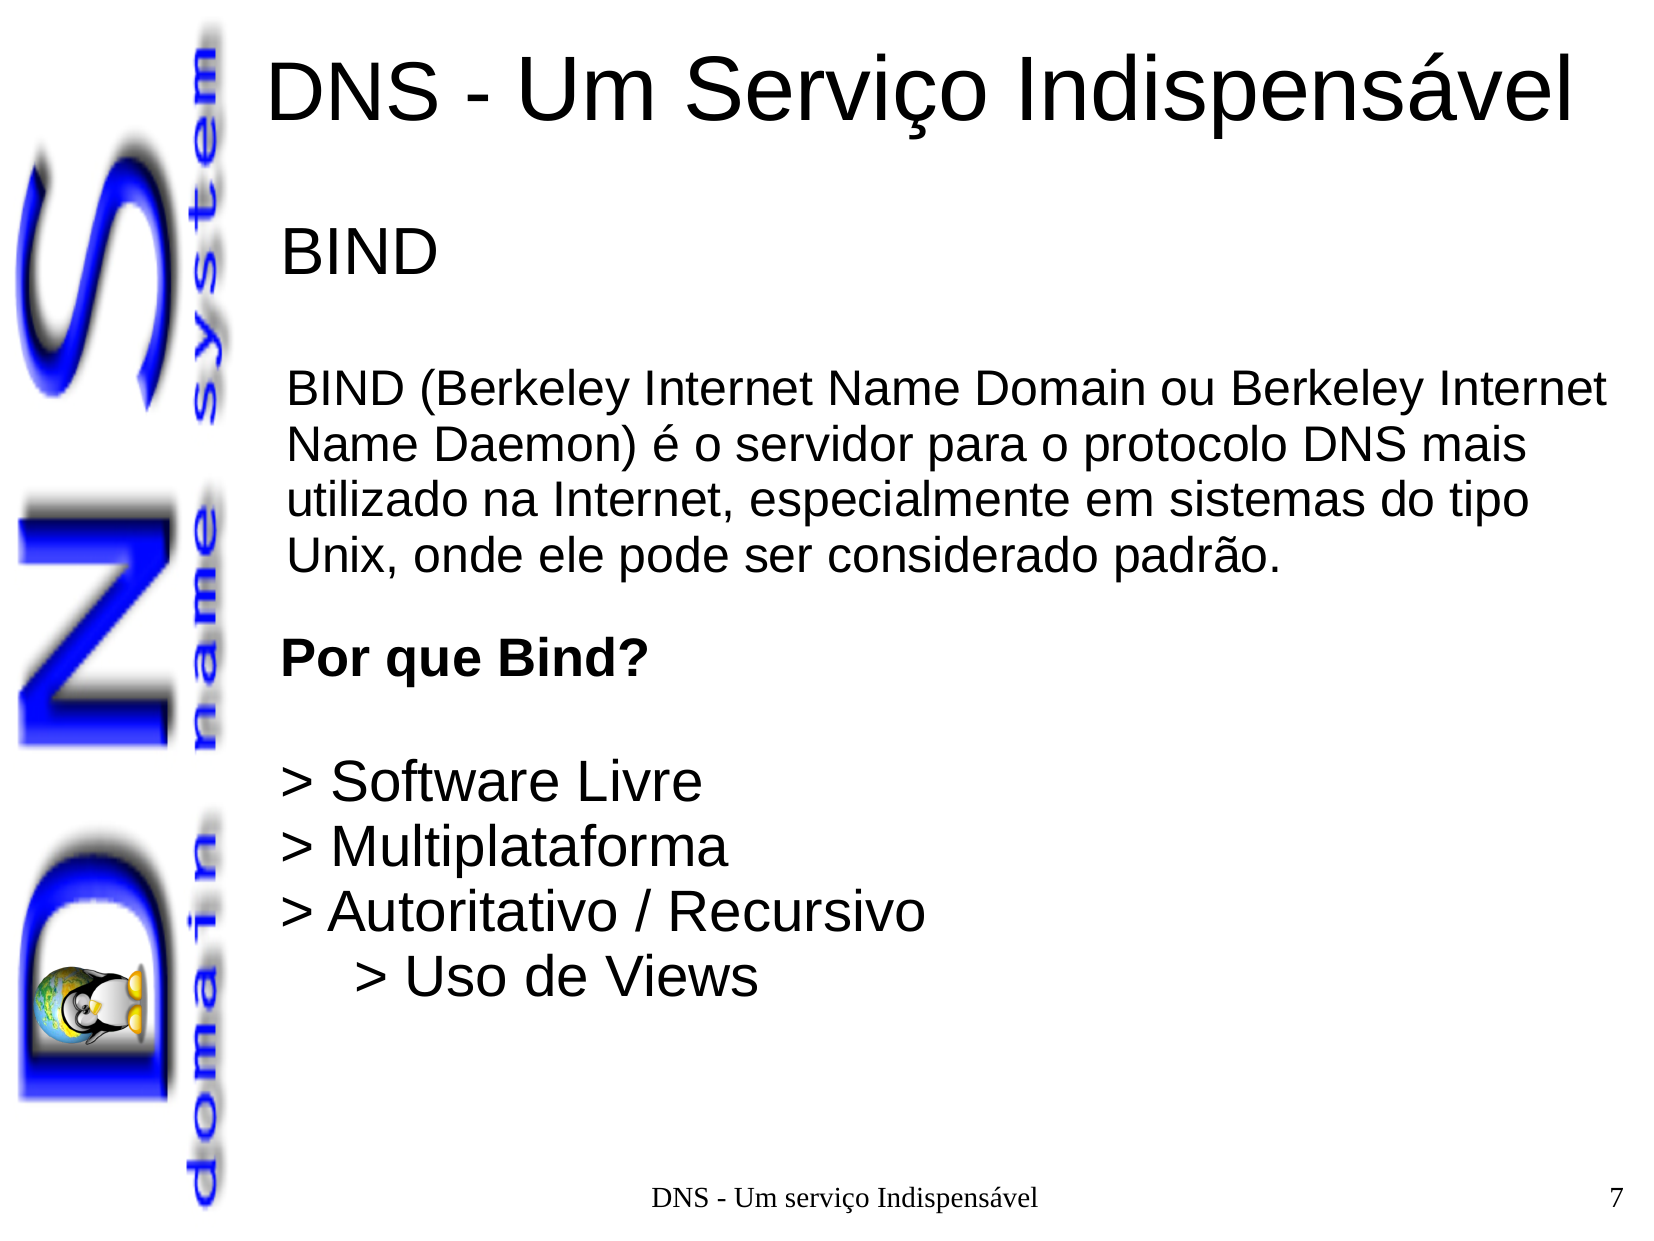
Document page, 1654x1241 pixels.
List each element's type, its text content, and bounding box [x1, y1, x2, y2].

picture [2, 2, 237, 1239]
title DNS - Um Serviço Indispensável [265, 29, 1654, 149]
text_box BIND [265, 206, 455, 297]
text_box BIND (Berkeley Internet Name Domain ou Berkeley Internet Name Daemon) é o servidor para o protocolo DNS mais utilizado na Internet, especialmente em sistemas do tipo Unix, onde ele pode ser considerado padrão. [271, 352, 1625, 591]
text_box Por que Bind? > Software Livre > Multiplataforma > Autoritativo / Recursivo > Uso de Views [265, 620, 944, 1017]
